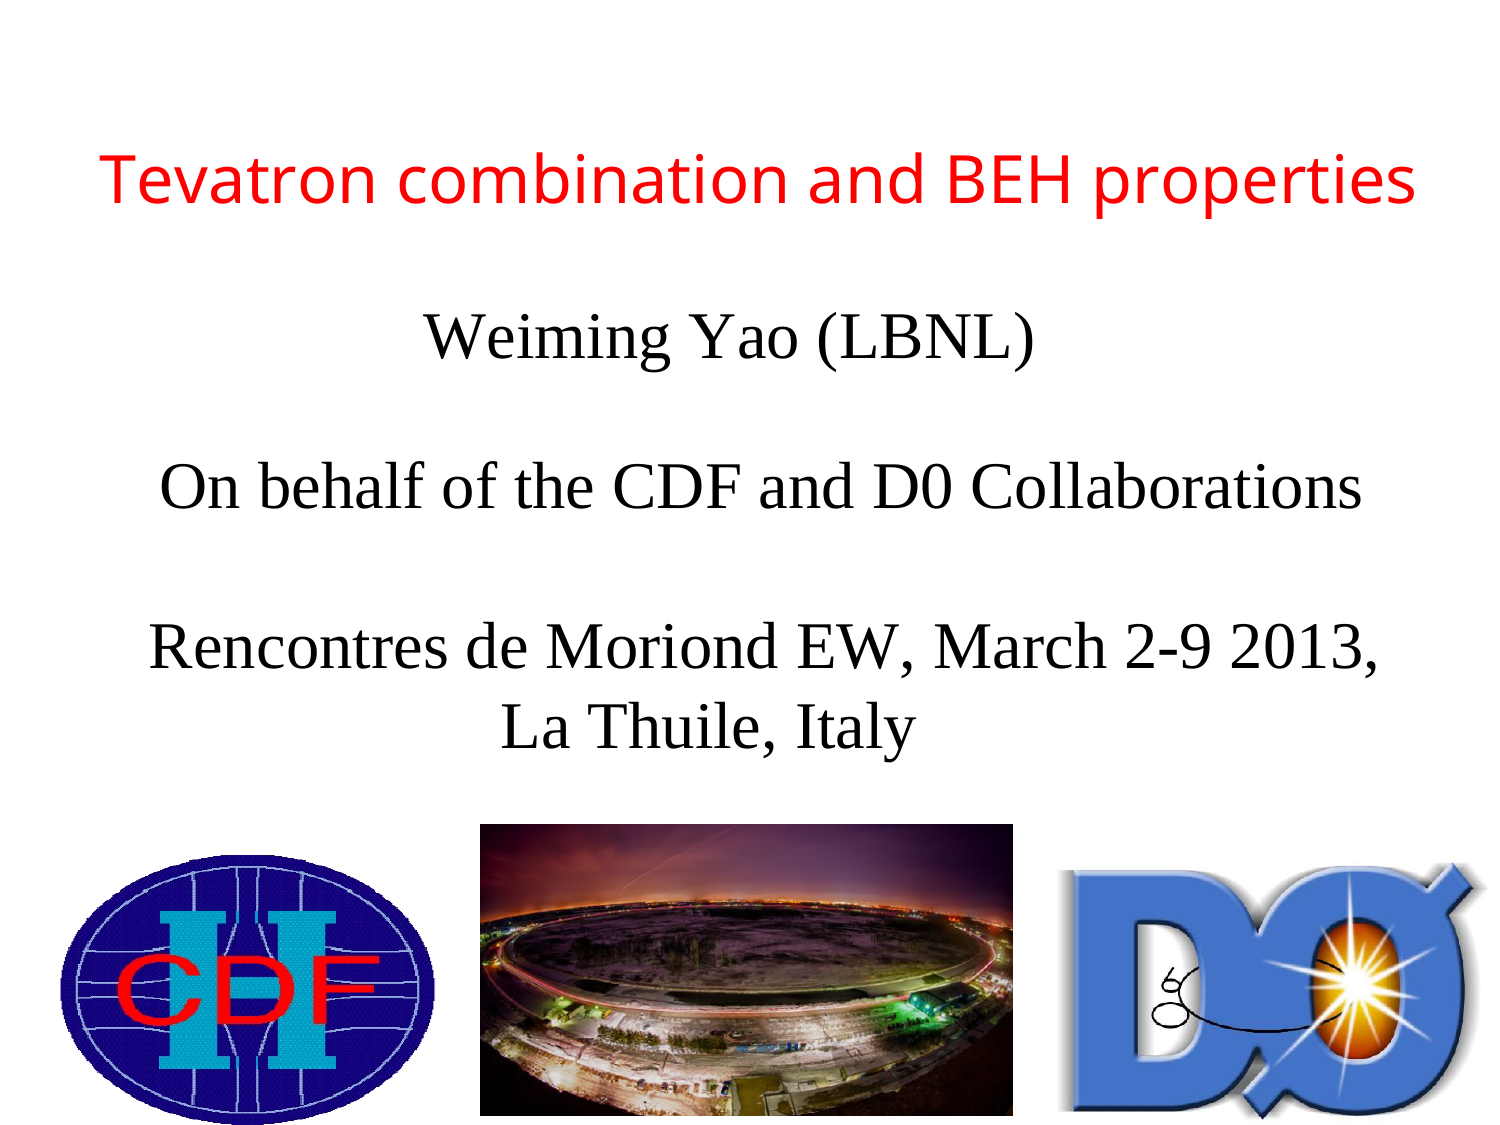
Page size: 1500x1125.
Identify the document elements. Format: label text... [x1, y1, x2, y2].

text_box Weiming Yao (LBNL) On behalf of the CDF and D0 Collaborations Rencontres de Moriond EW, March 2-9 2013, La Thuile, Italy [0, 284, 1500, 802]
title Tevatron combination and BEH properties [0, 6, 1500, 284]
picture [480, 824, 1013, 1116]
picture [1050, 854, 1493, 1125]
picture [60, 855, 436, 1125]
